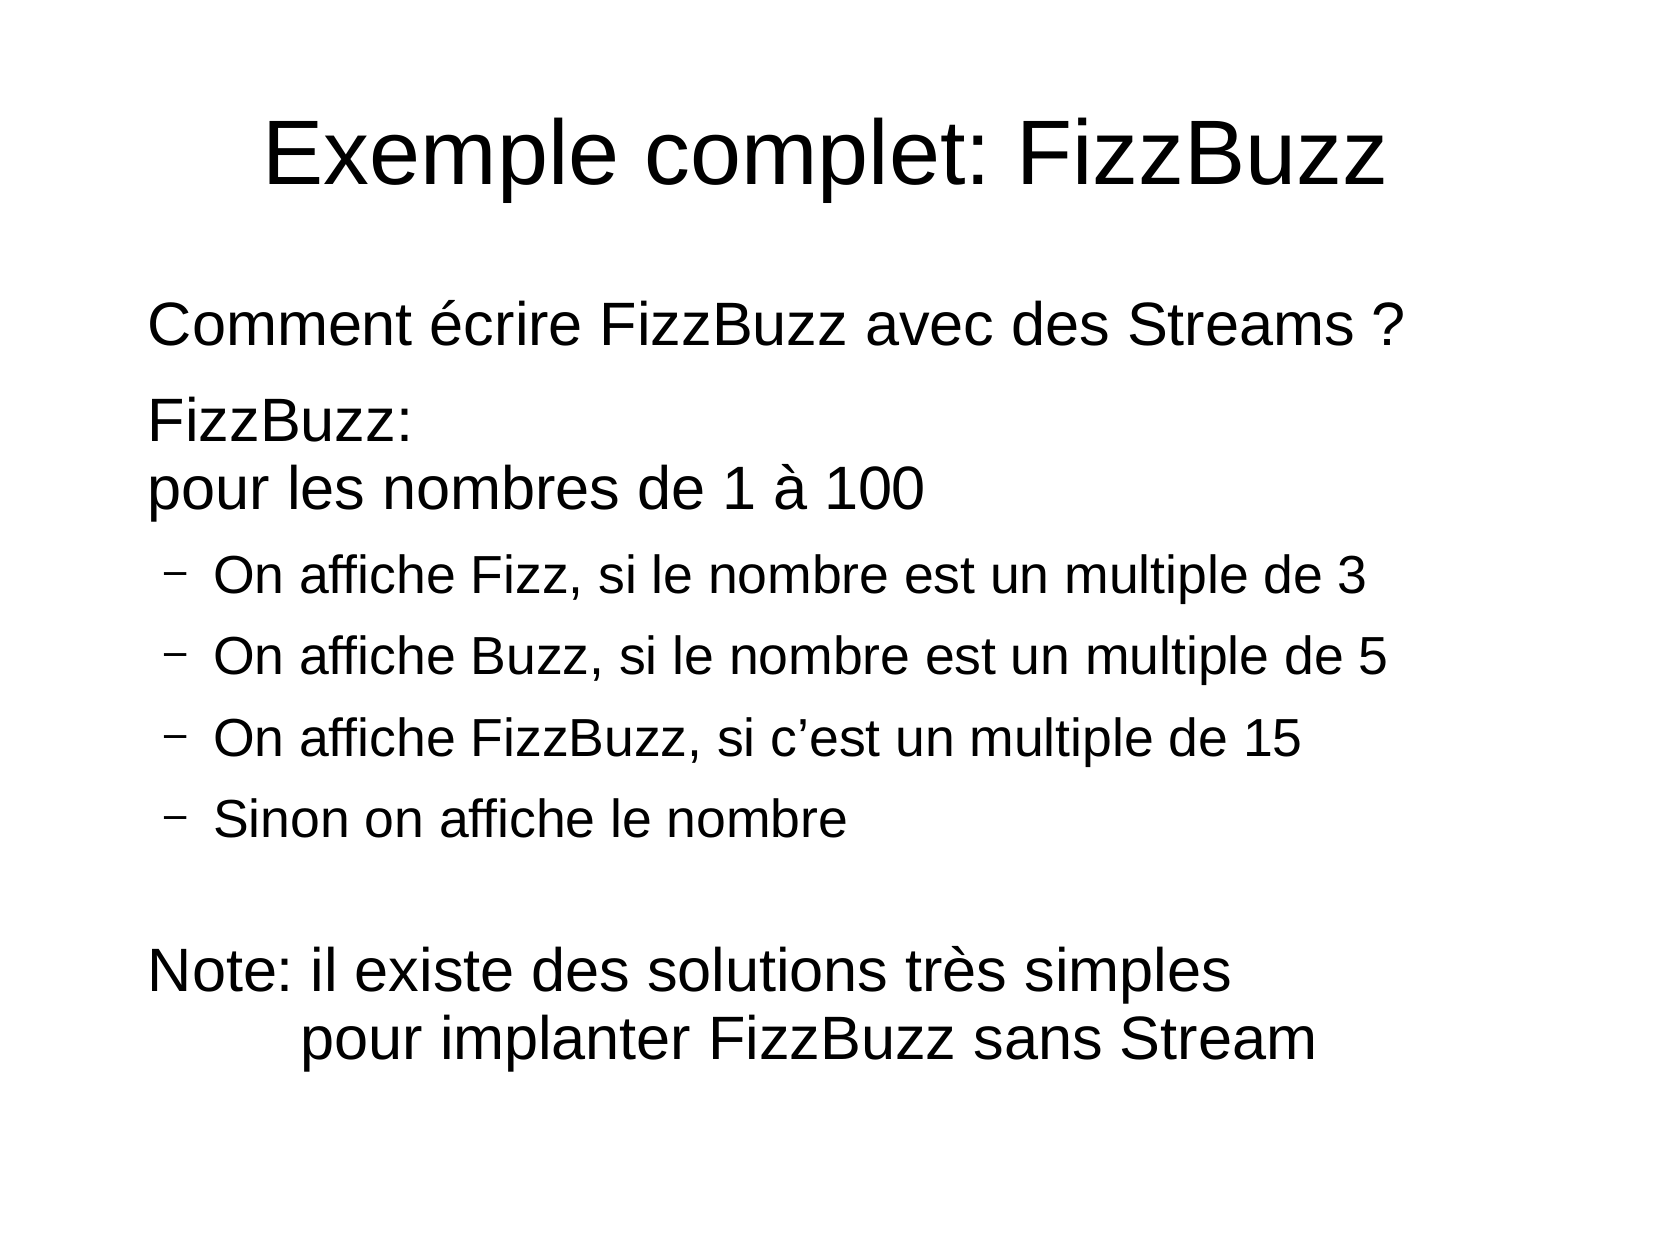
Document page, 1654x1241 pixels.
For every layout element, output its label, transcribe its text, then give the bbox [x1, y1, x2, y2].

list Comment écrire FizzBuzz avec des Streams ? FizzBuzz: pour les nombres de 1 à 100 On affiche Fizz, si le nombre est un multiple de 3 On affiche Buzz, si le nombre est un multiple de 5 On affiche FizzBuzz, si c’est un multiple de 15 Sinon on affiche le nombre Note: il existe des solutions très simples pour implanter FizzBuzz sans Stream [82, 290, 1571, 1081]
title Exemple complet: FizzBuzz [82, 49, 1571, 257]
